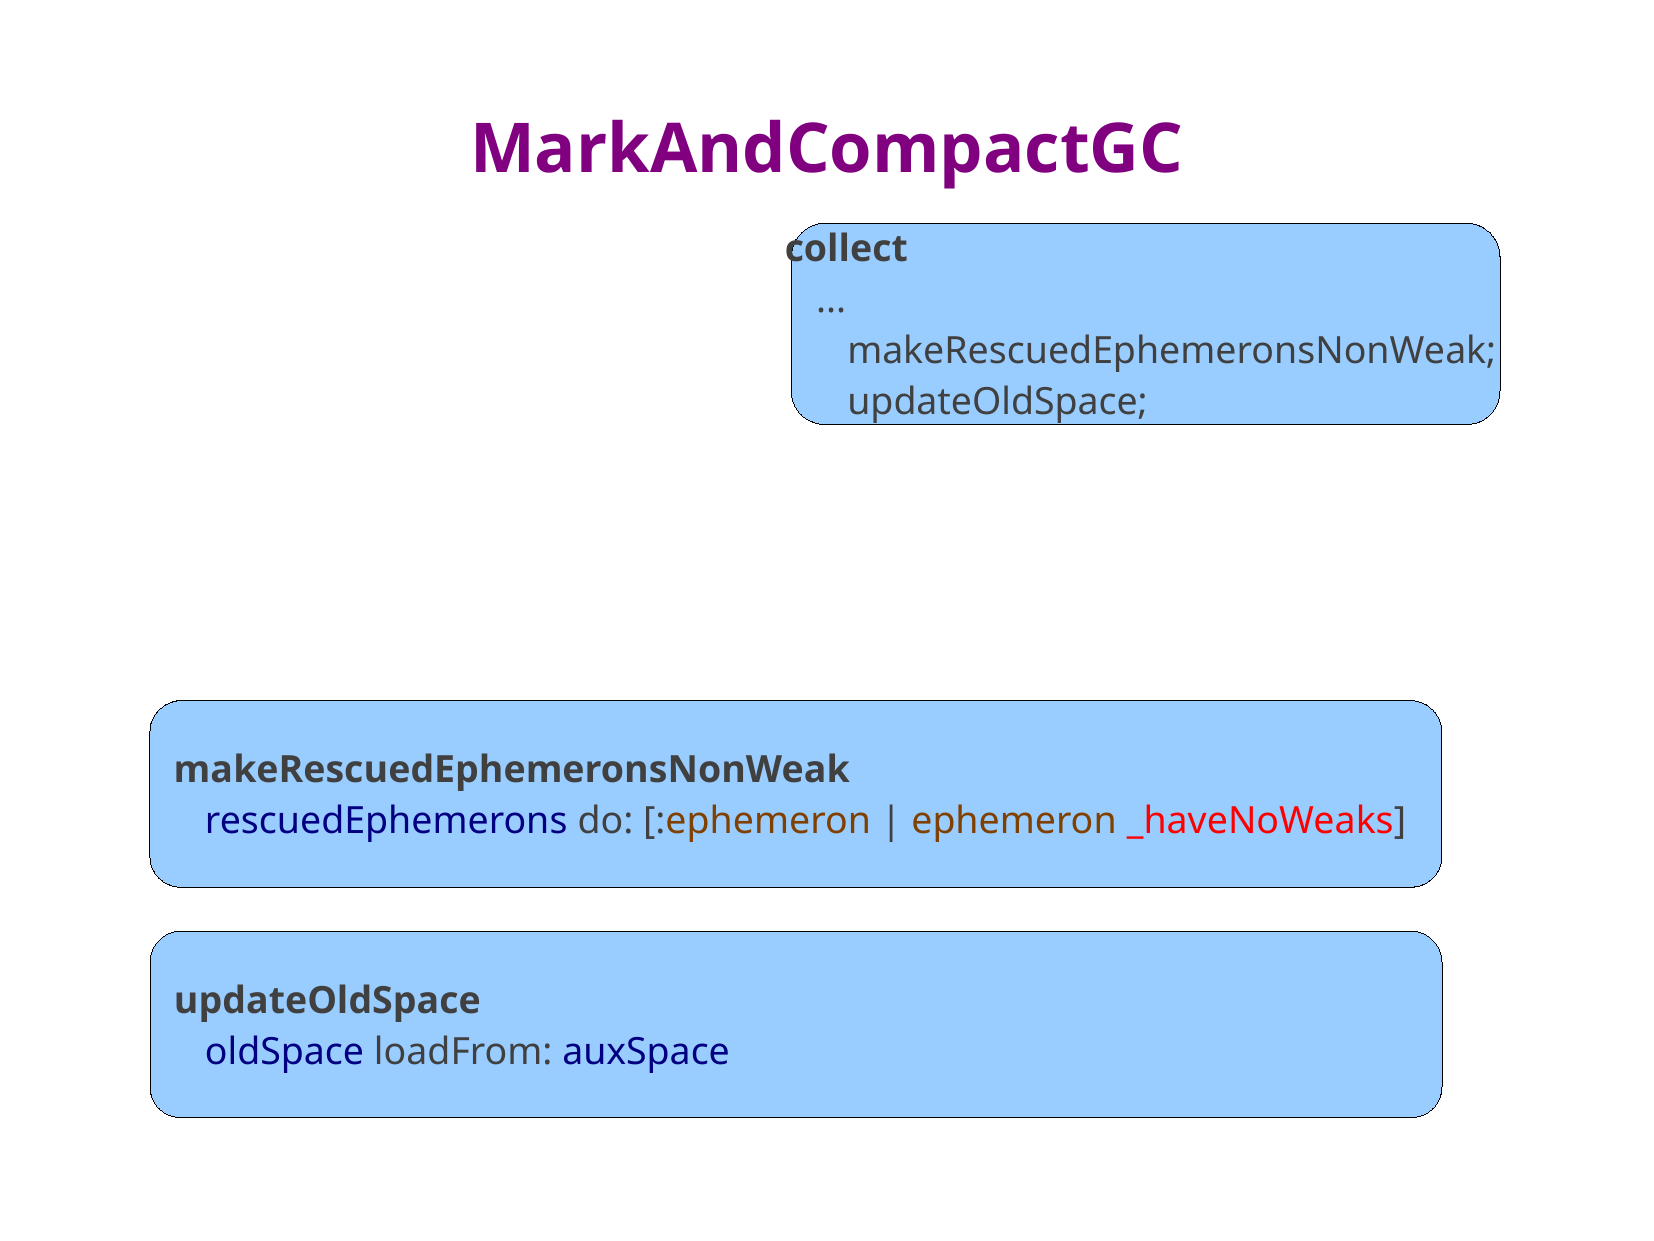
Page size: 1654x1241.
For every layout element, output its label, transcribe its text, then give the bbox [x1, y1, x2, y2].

text_box MarkAndCompactGC [143, 91, 1511, 209]
text_box makeRescuedEphemeronsNonWeak rescuedEphemerons do: [:ephemeron | ephemeron _haveNoWeaks] [149, 700, 1442, 888]
text_box updateOldSpace oldSpace loadFrom: auxSpace [150, 931, 1443, 1118]
text_box collect ... makeRescuedEphemeronsNonWeak; updateOldSpace; [791, 223, 1501, 425]
